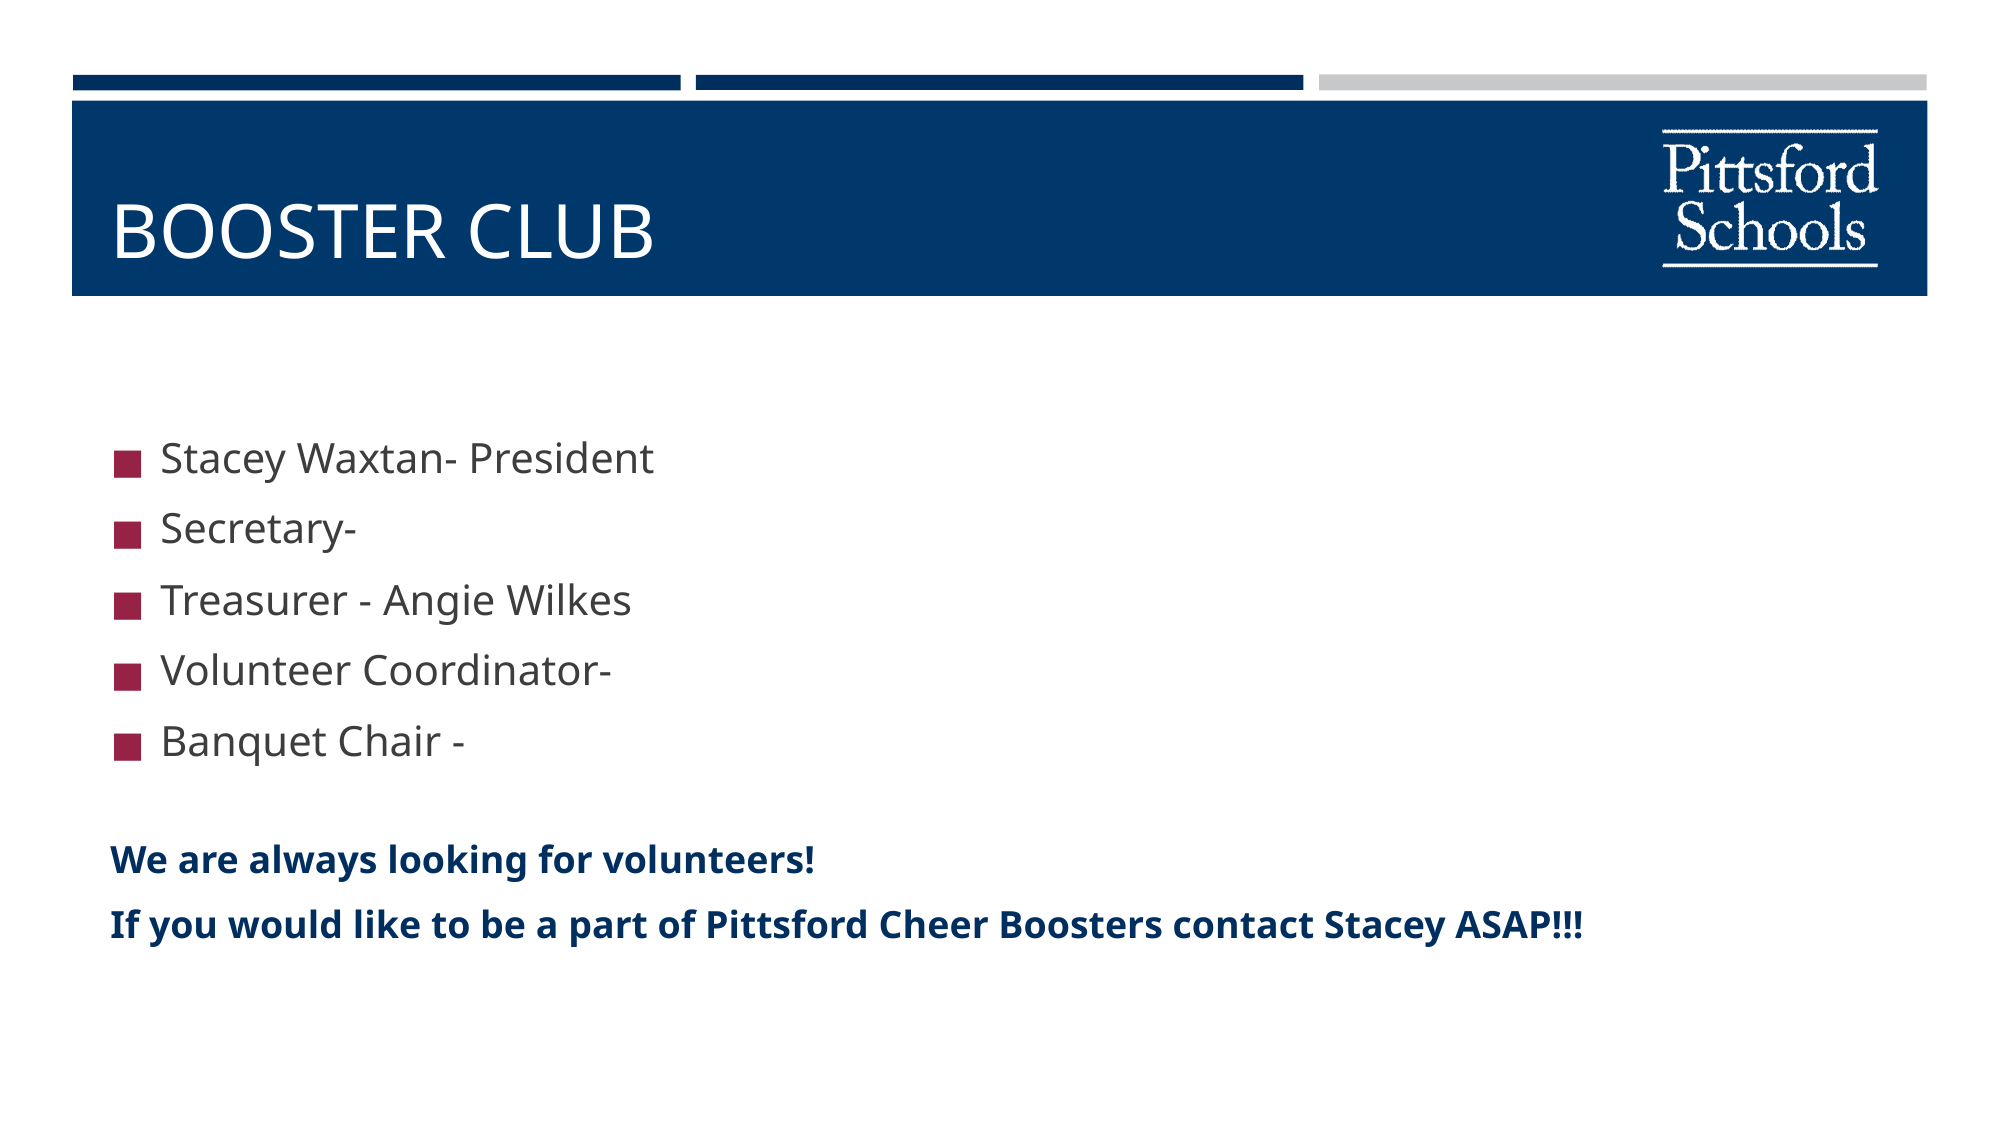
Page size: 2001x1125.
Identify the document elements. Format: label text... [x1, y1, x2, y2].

title BOOSTER CLUB [95, 115, 1905, 282]
list Stacey Waxtan- President Secretary- Treasurer - Angie Wilkes Volunteer Coordinator- Banquet Chair - We are always looking for volunteers! If you would like to be a part of Pittsford Cheer Boosters contact Stacey ASAP!!! [95, 357, 1905, 1068]
picture [1625, 94, 1916, 303]
